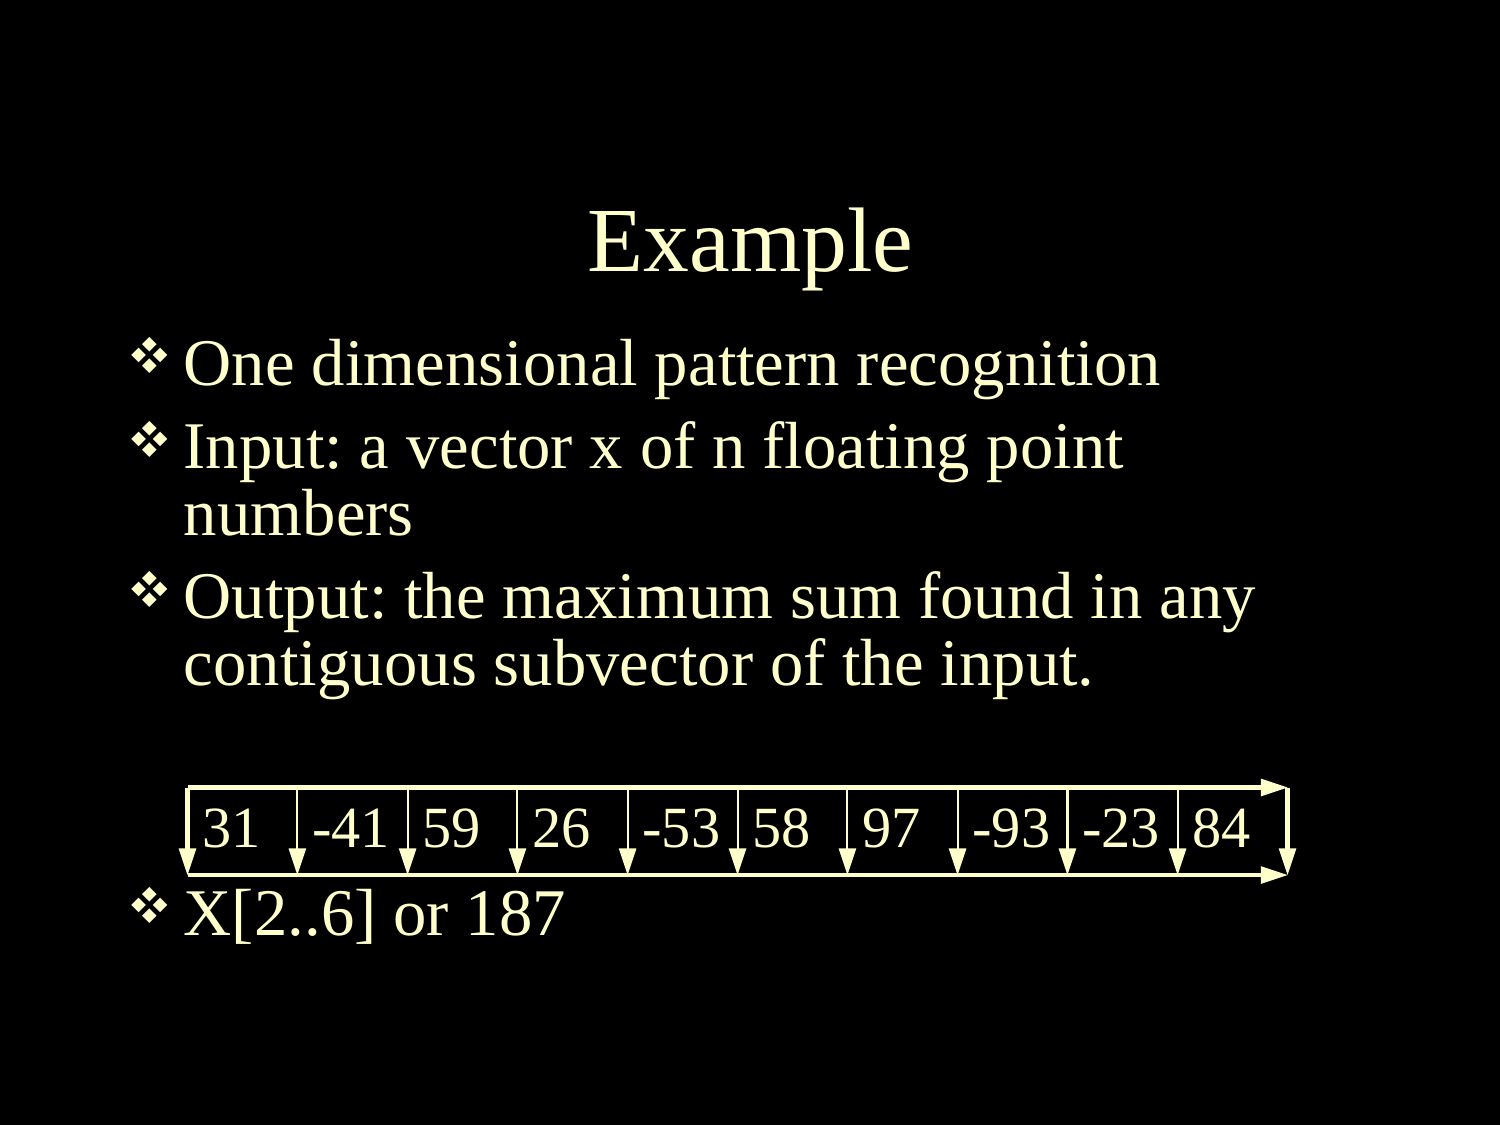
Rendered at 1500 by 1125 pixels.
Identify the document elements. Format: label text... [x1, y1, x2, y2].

text_box 84 [1179, 789, 1286, 874]
list One dimensional pattern recognition Input: a vector x of n floating point numbers Output: the maximum sum found in any contiguous subvector of the input. X[2..6] or 187 [112, 324, 1388, 1063]
text_box 58 [739, 790, 846, 873]
text_box 26 [518, 790, 627, 873]
text_box -41 [298, 790, 407, 873]
text_box -93 [959, 790, 1066, 873]
text_box 31 [189, 790, 296, 873]
text_box 59 [409, 790, 516, 873]
text_box -23 [1069, 790, 1177, 873]
text_box -53 [629, 790, 737, 873]
text_box 97 [848, 790, 957, 873]
title Example [22, 145, 1480, 336]
